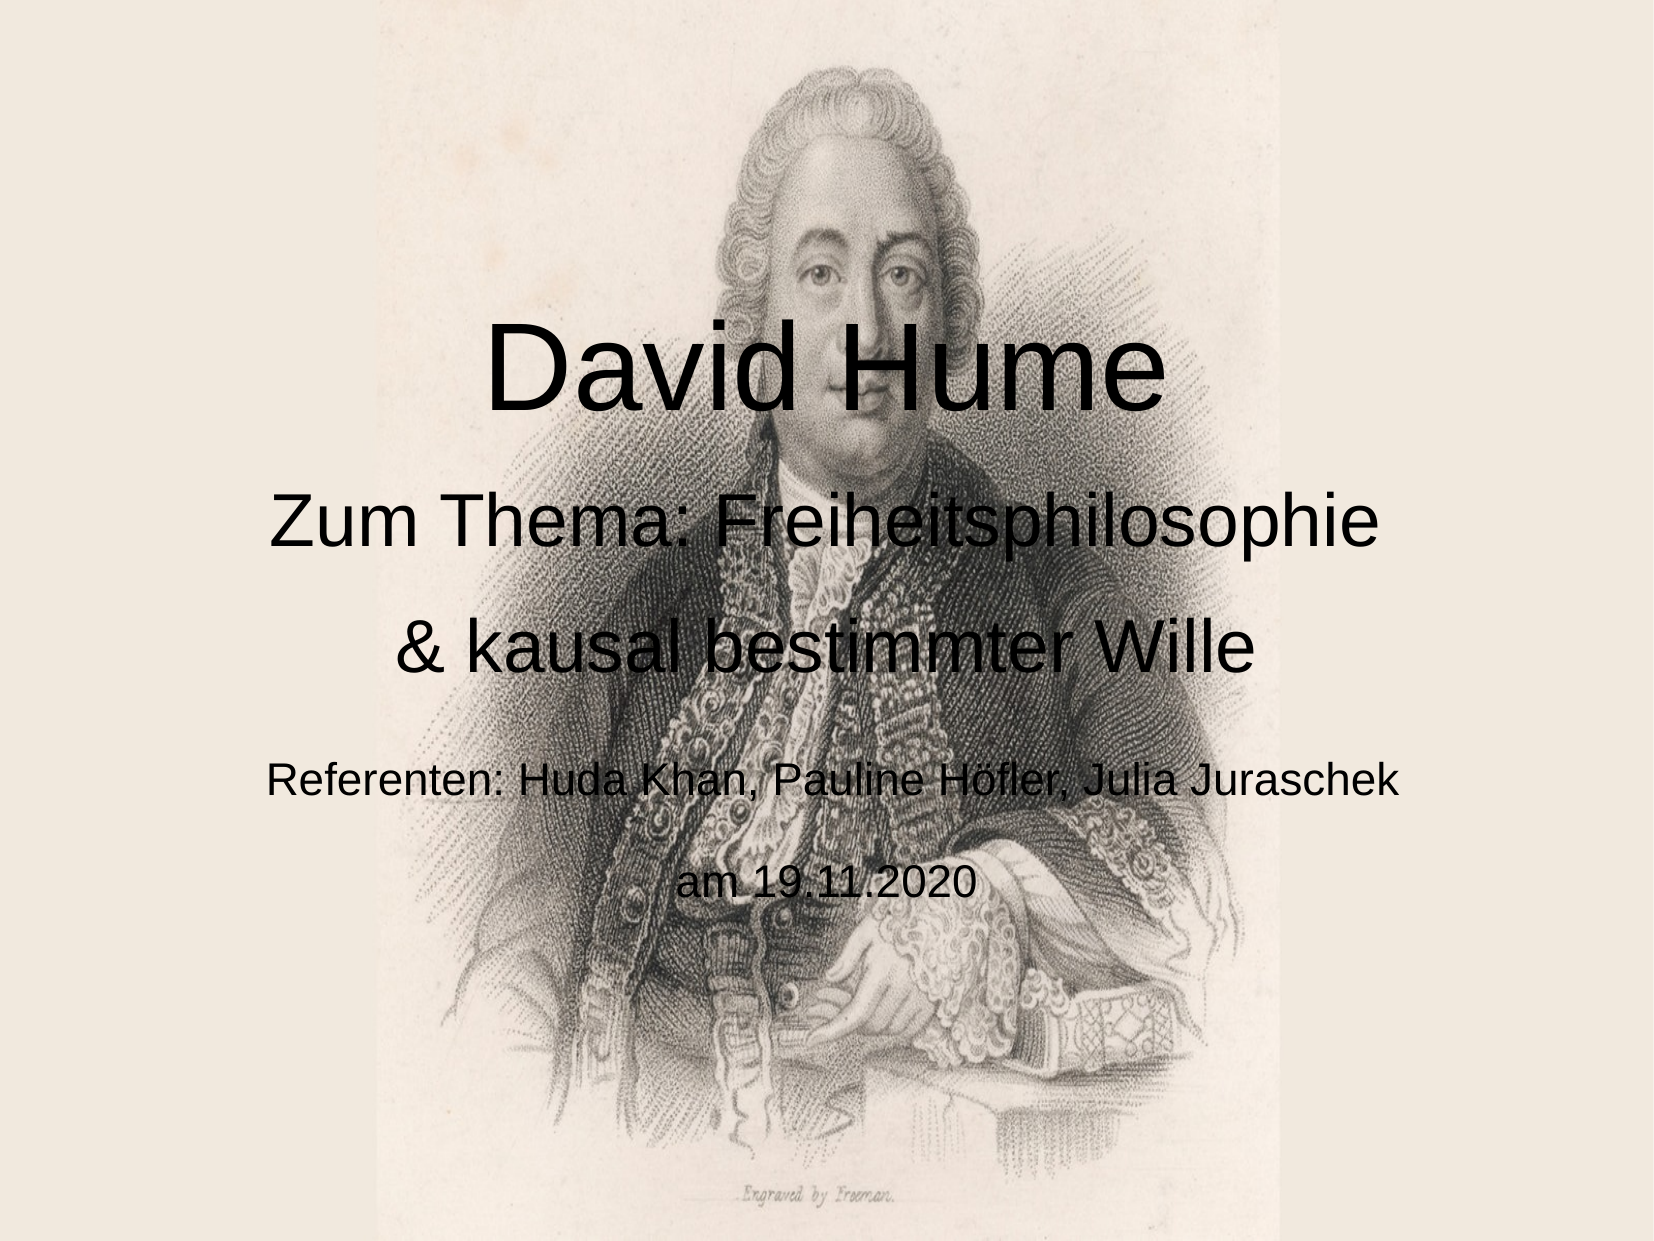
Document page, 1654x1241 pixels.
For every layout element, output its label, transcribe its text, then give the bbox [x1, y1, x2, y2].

picture [0, 0, 1654, 1241]
subtitle David Hume Zum Thema: Freiheitsphilosophie & kausal bestimmter Wille Referenten: Huda Khan, Pauline Höfler, Julia Juraschek am 19.11.2020 [82, 153, 1571, 1052]
